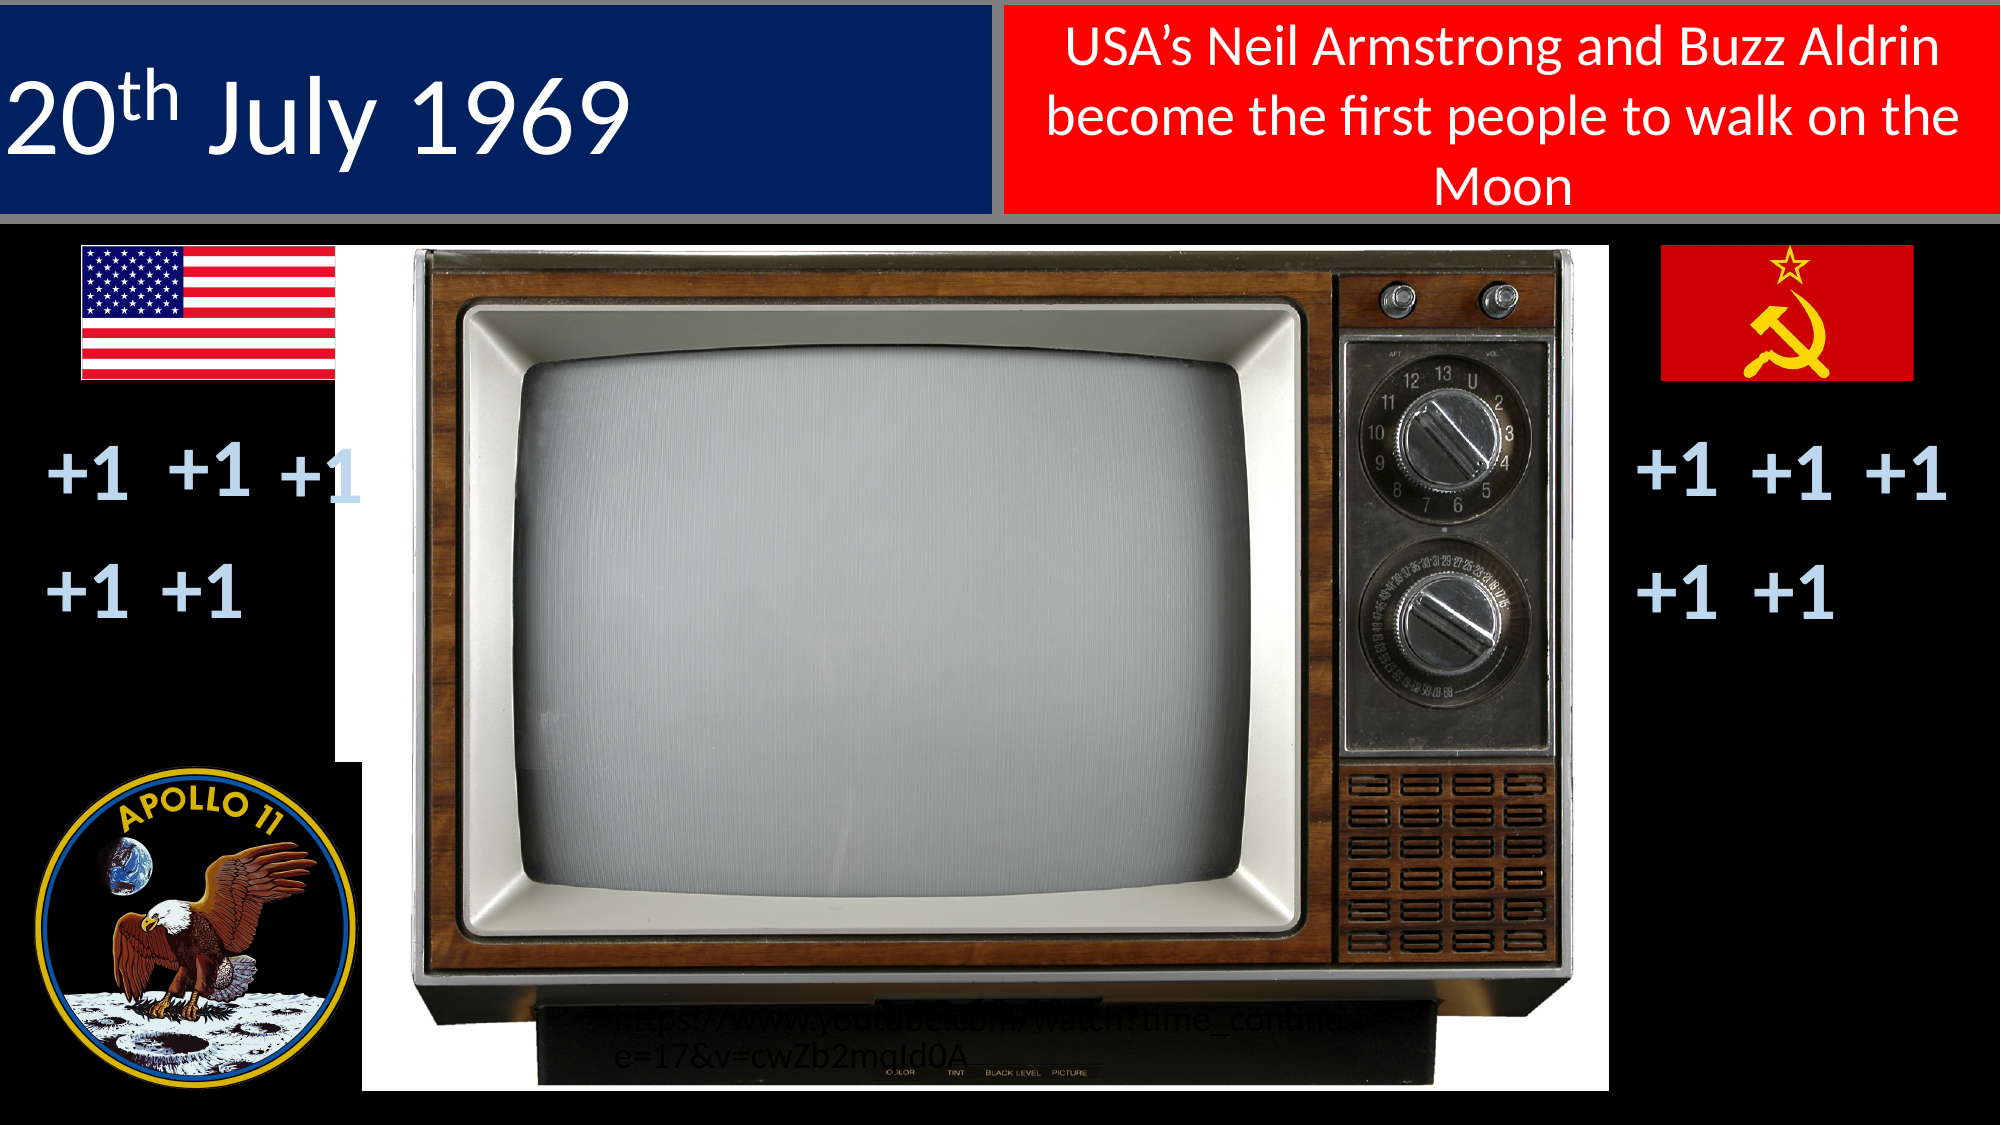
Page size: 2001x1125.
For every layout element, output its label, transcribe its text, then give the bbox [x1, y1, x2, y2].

text_box https://www.youtube.com/watch?time_continue=17&v=cwZb2mqId0A [599, 986, 1371, 1091]
text_box +1 [31, 527, 146, 644]
text_box +1 [32, 409, 147, 526]
picture [31, 245, 1609, 1094]
picture [1660, 245, 1914, 381]
text_box +1 [1850, 409, 1966, 526]
text_box +1 [1735, 409, 1850, 526]
text_box 20th July 1969 [0, 0, 997, 219]
text_box +1 [154, 405, 269, 523]
text_box +1 [265, 412, 381, 529]
text_box USA’s Neil Armstrong and Buzz Aldrin become the first people to walk on the Moon [999, 0, 2000, 219]
text_box +1 [146, 527, 261, 644]
text_box +1 [1621, 405, 1736, 523]
text_box +1 [1738, 528, 1854, 645]
text_box +1 [1621, 528, 1736, 645]
